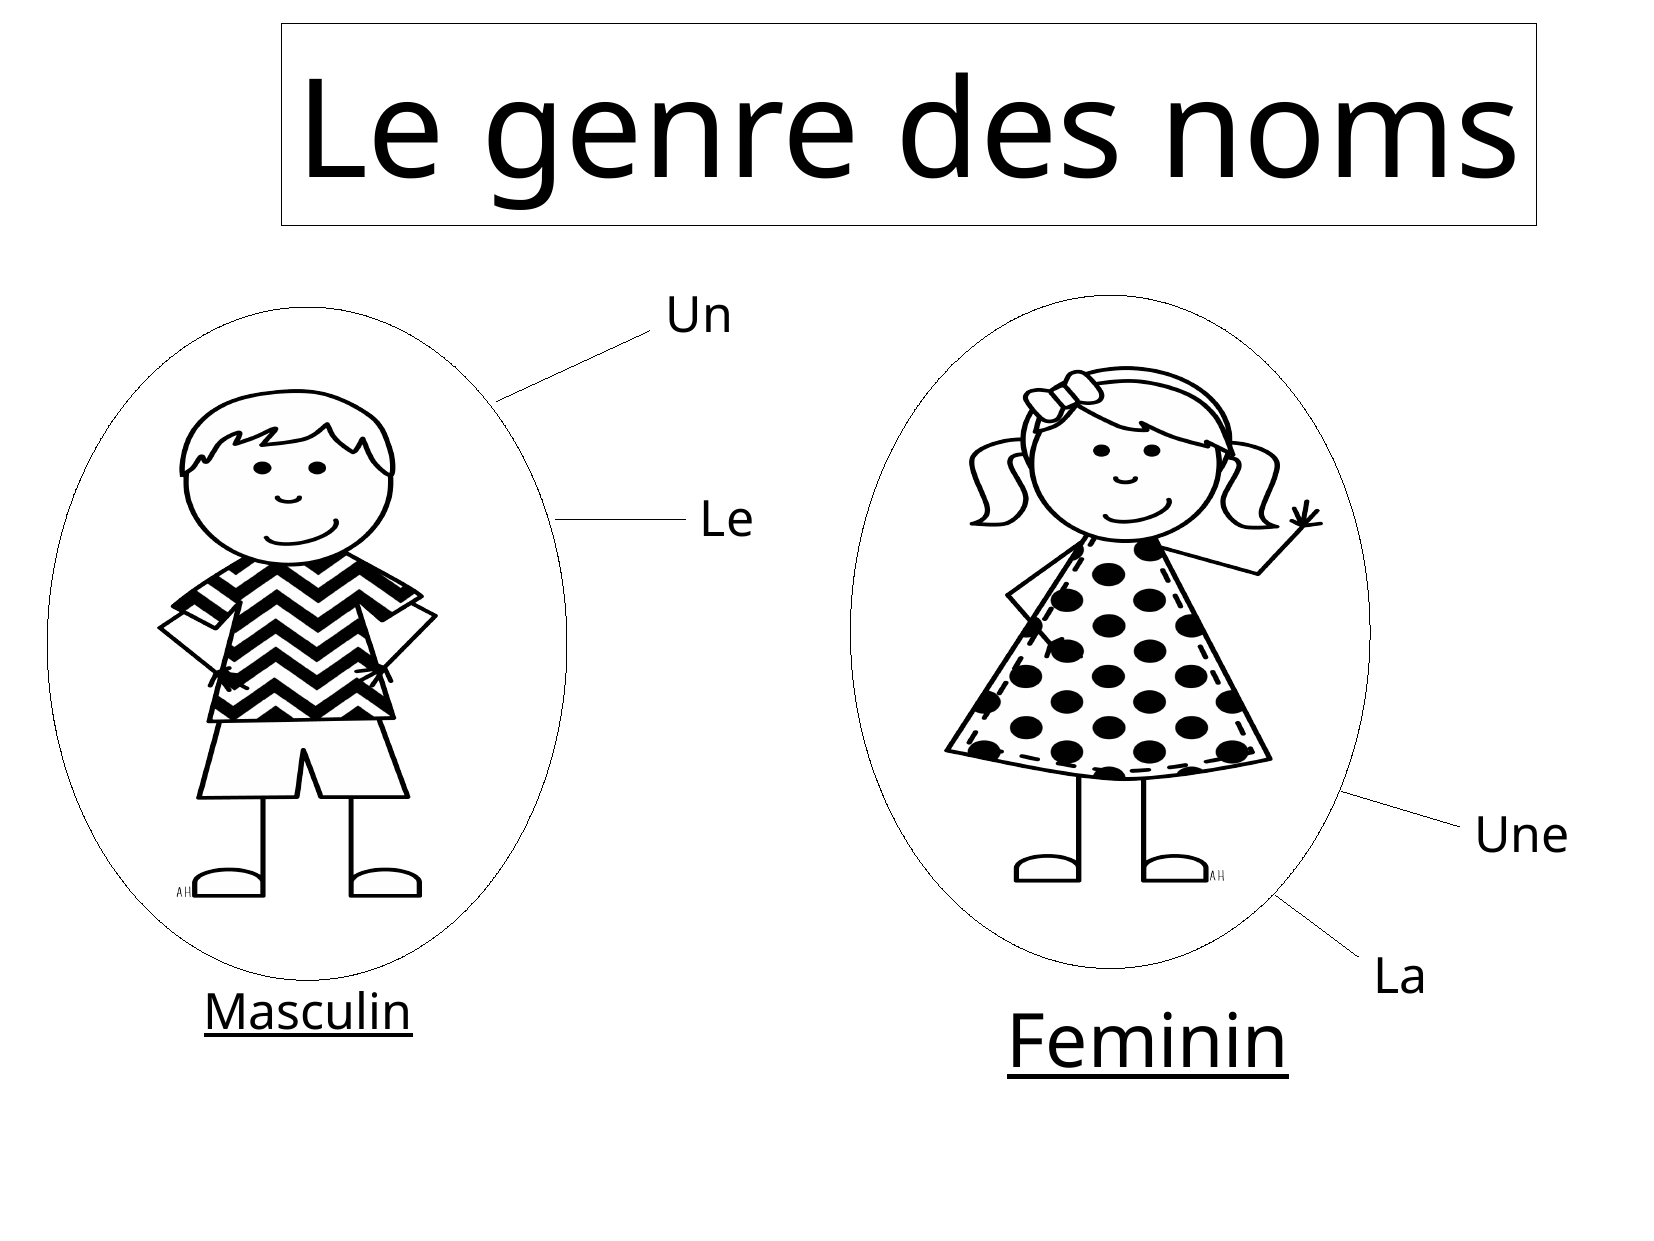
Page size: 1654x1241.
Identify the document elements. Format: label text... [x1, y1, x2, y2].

text_box Le genre des noms [281, 23, 1394, 198]
text_box Un [651, 271, 756, 352]
text_box Feminin [992, 980, 1305, 1080]
text_box Le [685, 475, 799, 556]
text_box Masculin [188, 968, 475, 1097]
picture [157, 389, 438, 911]
text_box La [1358, 933, 1478, 1013]
picture [944, 366, 1323, 896]
text_box Une [1459, 791, 1589, 871]
